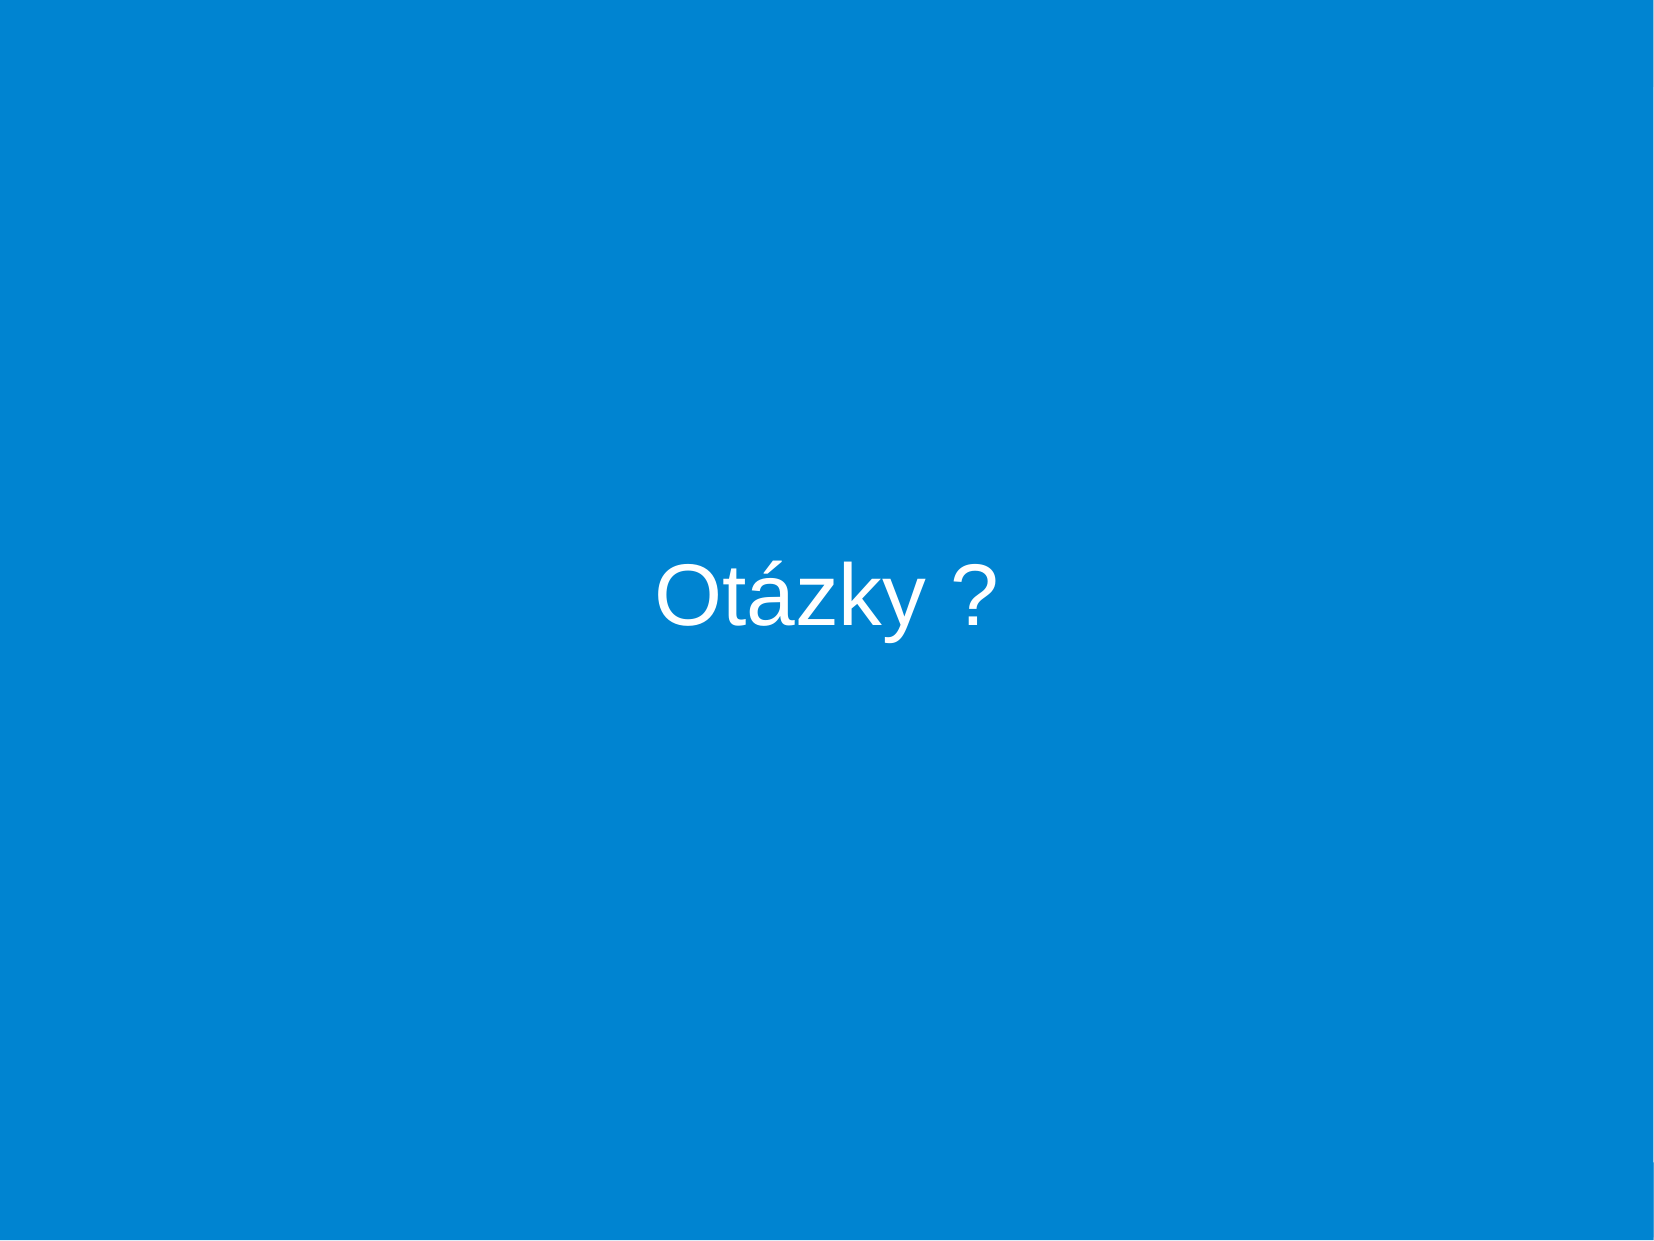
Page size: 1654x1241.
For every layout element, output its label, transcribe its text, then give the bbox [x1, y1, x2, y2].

text_box Otázky ? [264, 538, 1390, 652]
text_box [0, 0, 1654, 1238]
